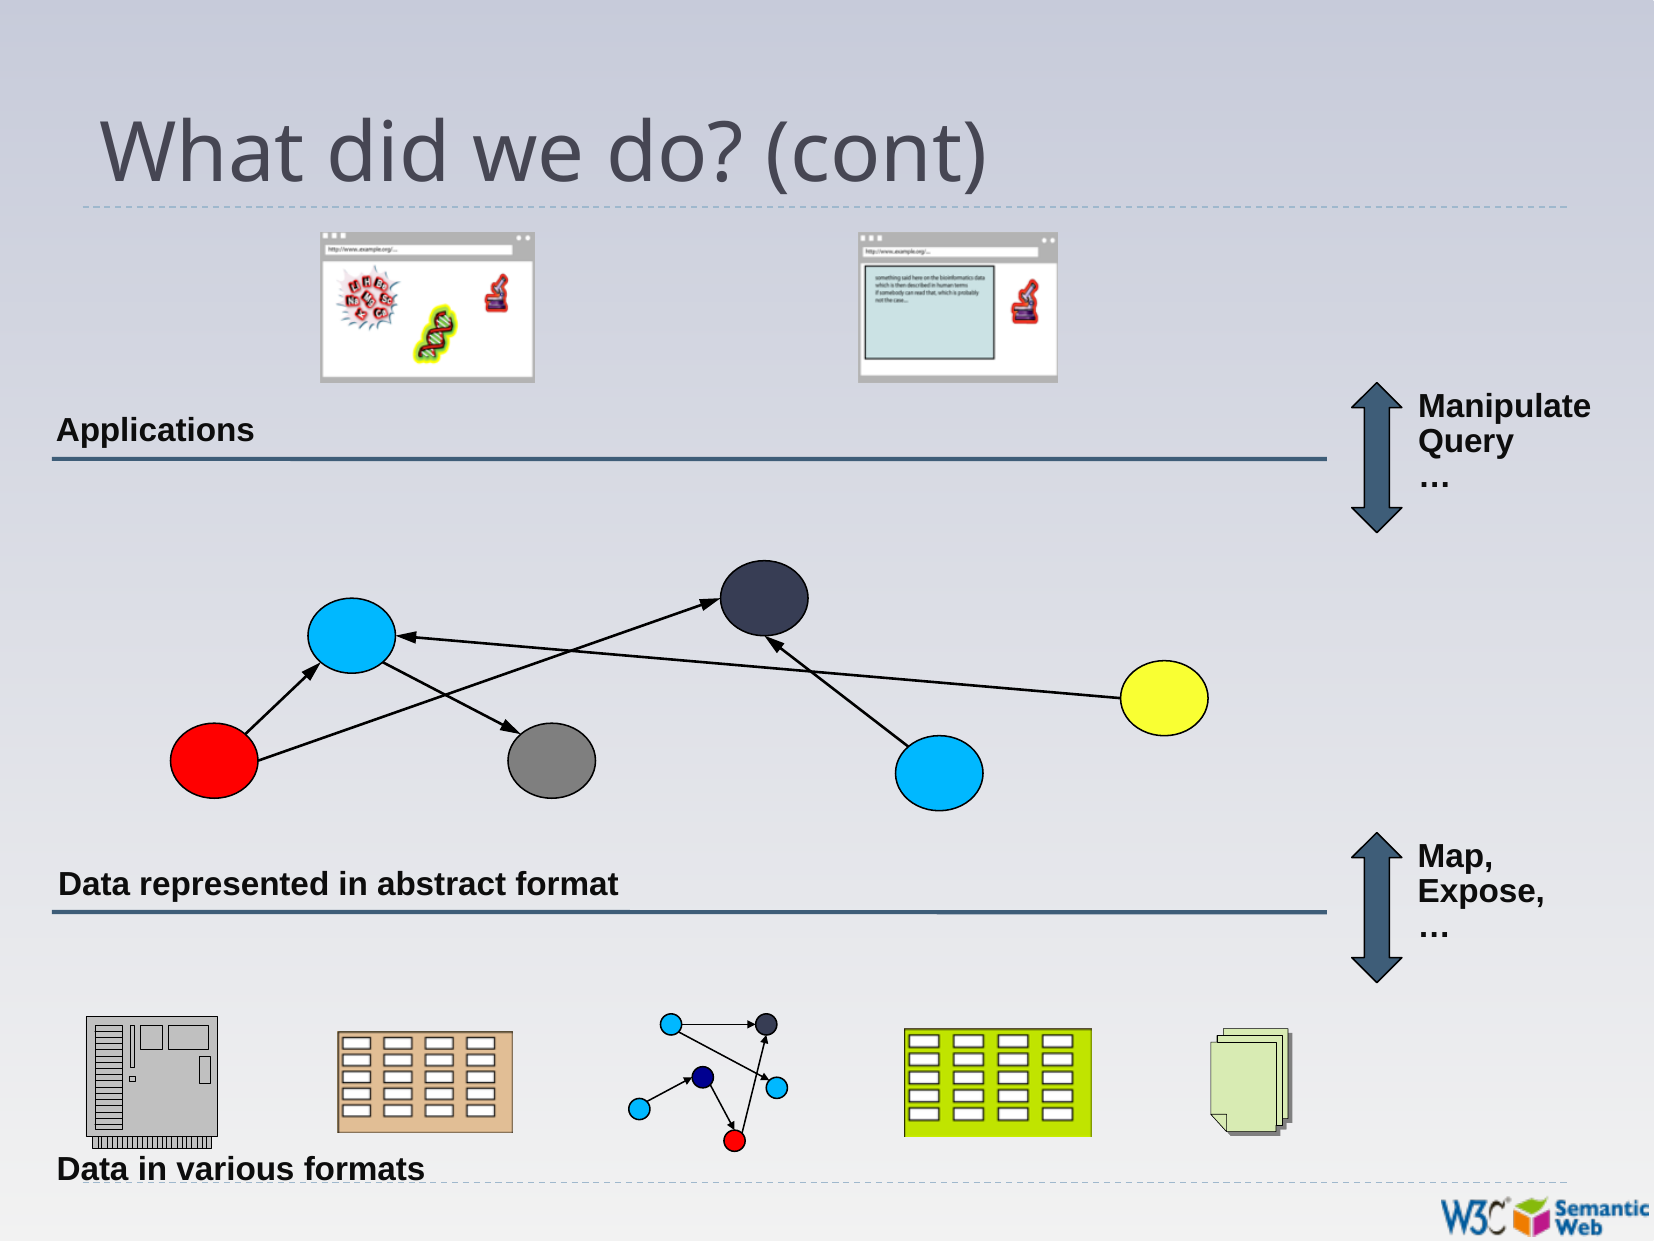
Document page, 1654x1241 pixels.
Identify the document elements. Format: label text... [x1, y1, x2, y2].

picture [83, 1013, 221, 1145]
picture [858, 232, 1058, 383]
text_box [895, 735, 984, 811]
text_box [170, 723, 258, 799]
picture [320, 232, 535, 383]
text_box Map, Expose, … [1402, 832, 1561, 953]
text_box [723, 1130, 746, 1152]
picture [1441, 1195, 1649, 1237]
text_box [1351, 832, 1402, 983]
picture [904, 1028, 1092, 1137]
title What did we do? (cont) [82, 41, 1572, 207]
text_box Data in various formats [41, 1145, 441, 1196]
picture [1208, 1025, 1296, 1140]
picture [337, 1031, 513, 1134]
text_box Manipulate Query … [1403, 382, 1607, 503]
text_box [720, 560, 809, 636]
text_box [628, 1098, 650, 1120]
text_box [755, 1013, 777, 1035]
text_box Data represented in abstract format [43, 859, 635, 911]
text_box [1120, 660, 1209, 736]
text_box [692, 1066, 714, 1088]
text_box [507, 723, 596, 799]
text_box [660, 1013, 682, 1036]
text_box Applications [40, 406, 270, 457]
text_box [307, 598, 396, 674]
text_box [766, 1077, 788, 1099]
text_box [1351, 382, 1402, 533]
